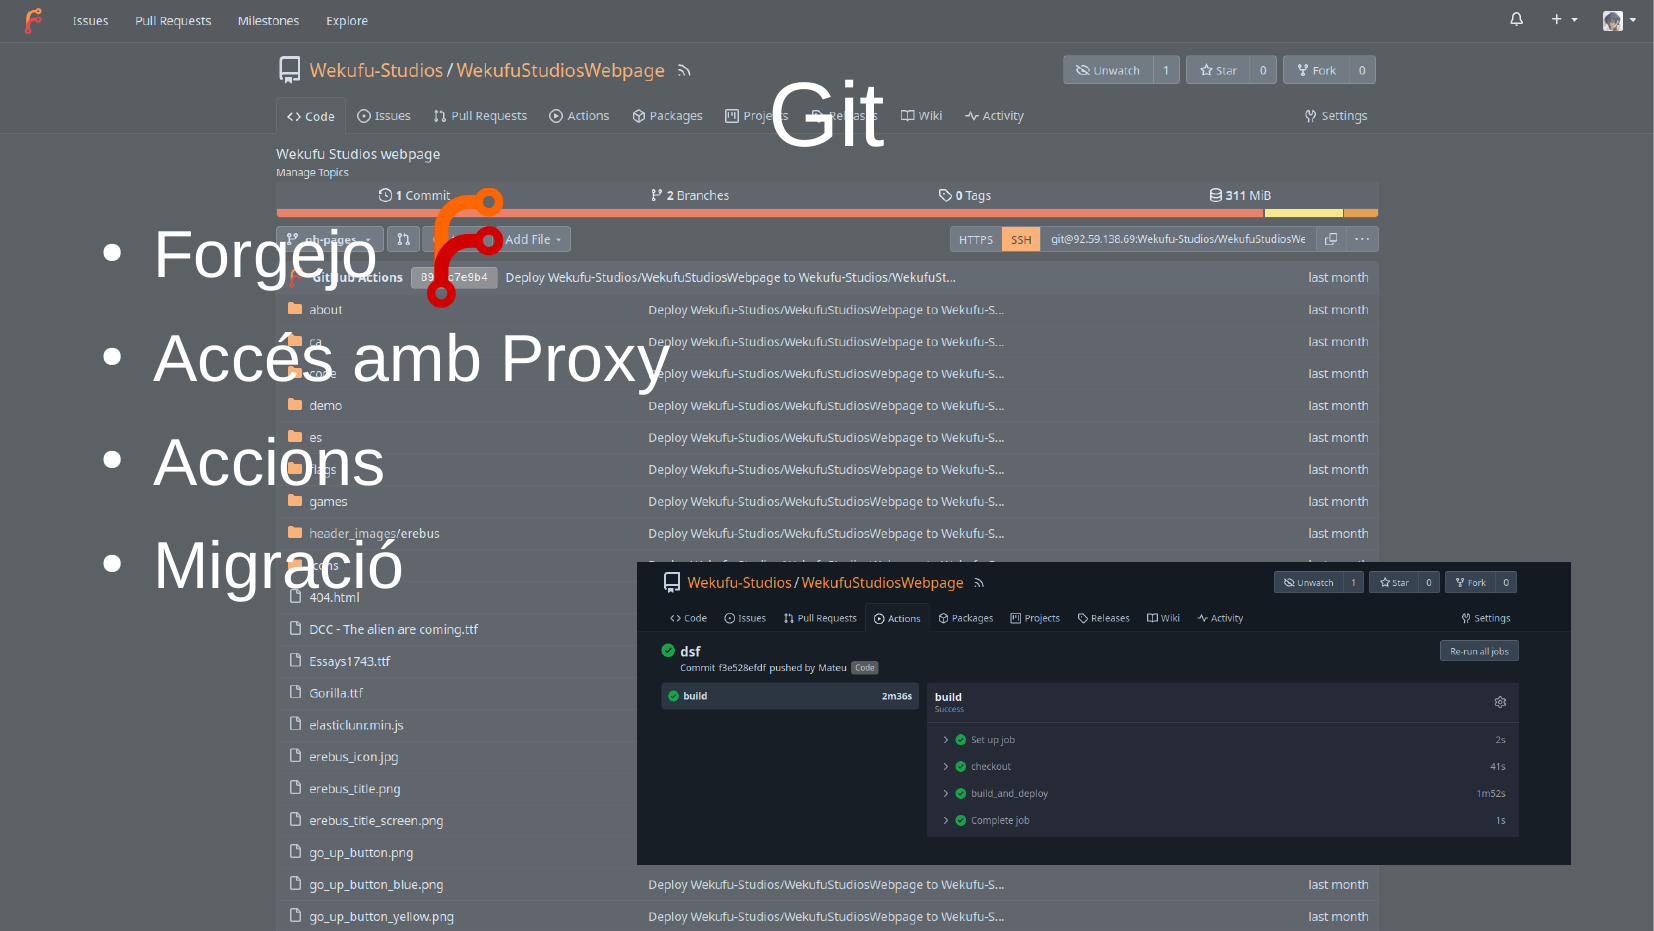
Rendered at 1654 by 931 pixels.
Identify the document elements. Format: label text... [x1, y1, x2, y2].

picture [0, 0, 1654, 931]
title Git [82, 36, 1571, 193]
list Forgejo Accés amb Proxy Accions Migració [82, 217, 1571, 757]
